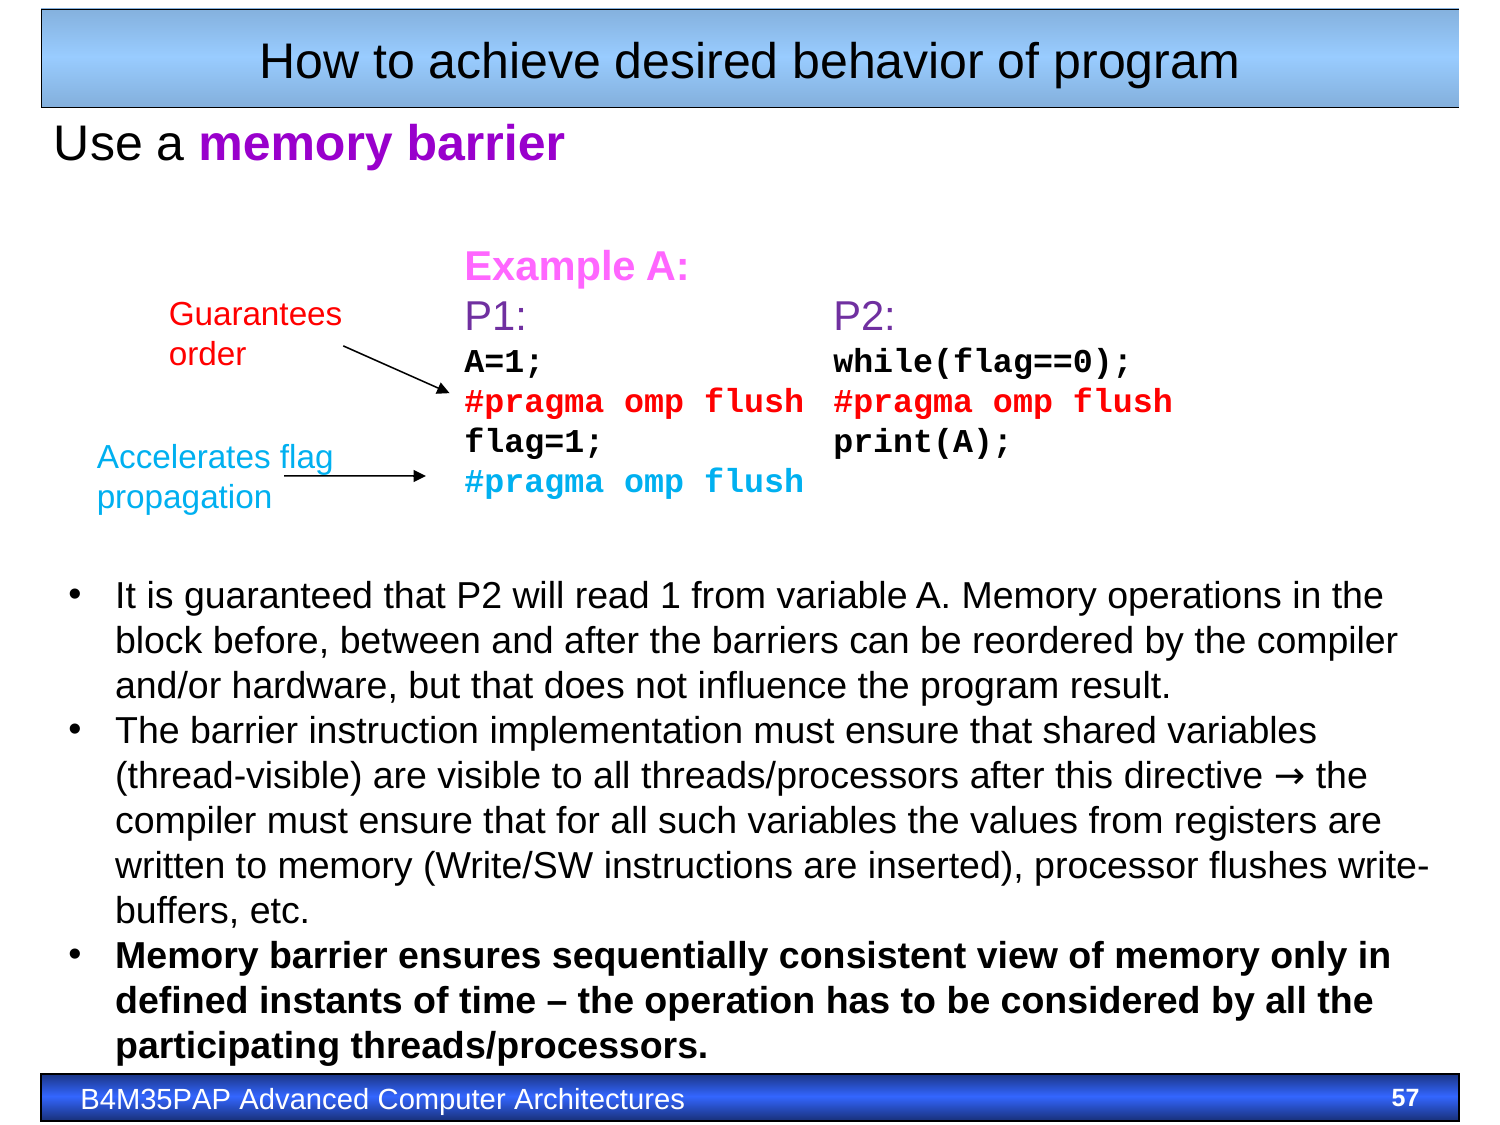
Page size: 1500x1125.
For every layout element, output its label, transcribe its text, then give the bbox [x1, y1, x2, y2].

text_box Accelerates flag propagation [82, 427, 363, 523]
text_box It is guaranteed that P2 will read 1 from variable A. Memory operations in the block before, between and after the barriers can be reordered by the compiler and/or hardware, but that does not influence the program result. The barrier instruction implementation must ensure that shared variables (thread-visible) are visible to all threads/processors after this directive → the compiler must ensure that for all such variables the values from registers are written to memory (Write/SW instructions are inserted), processor flushes write-buffers, etc. Memory barrier ensures sequentially consistent view of memory only in defined instants of time – the operation has to be considered by all the participating threads/processors. [53, 563, 1454, 1074]
text_box Example A: P1: P2: A=1; while(flag==0); #pragma omp flush #pragma omp flush flag=1; print(A); #pragma omp flush [449, 231, 1360, 507]
text_box Guarantees order [154, 284, 367, 380]
title How to achieve desired behavior of program [41, 8, 1459, 108]
list Use a memory barrier [38, 102, 1469, 977]
text_box [367, 356, 450, 394]
